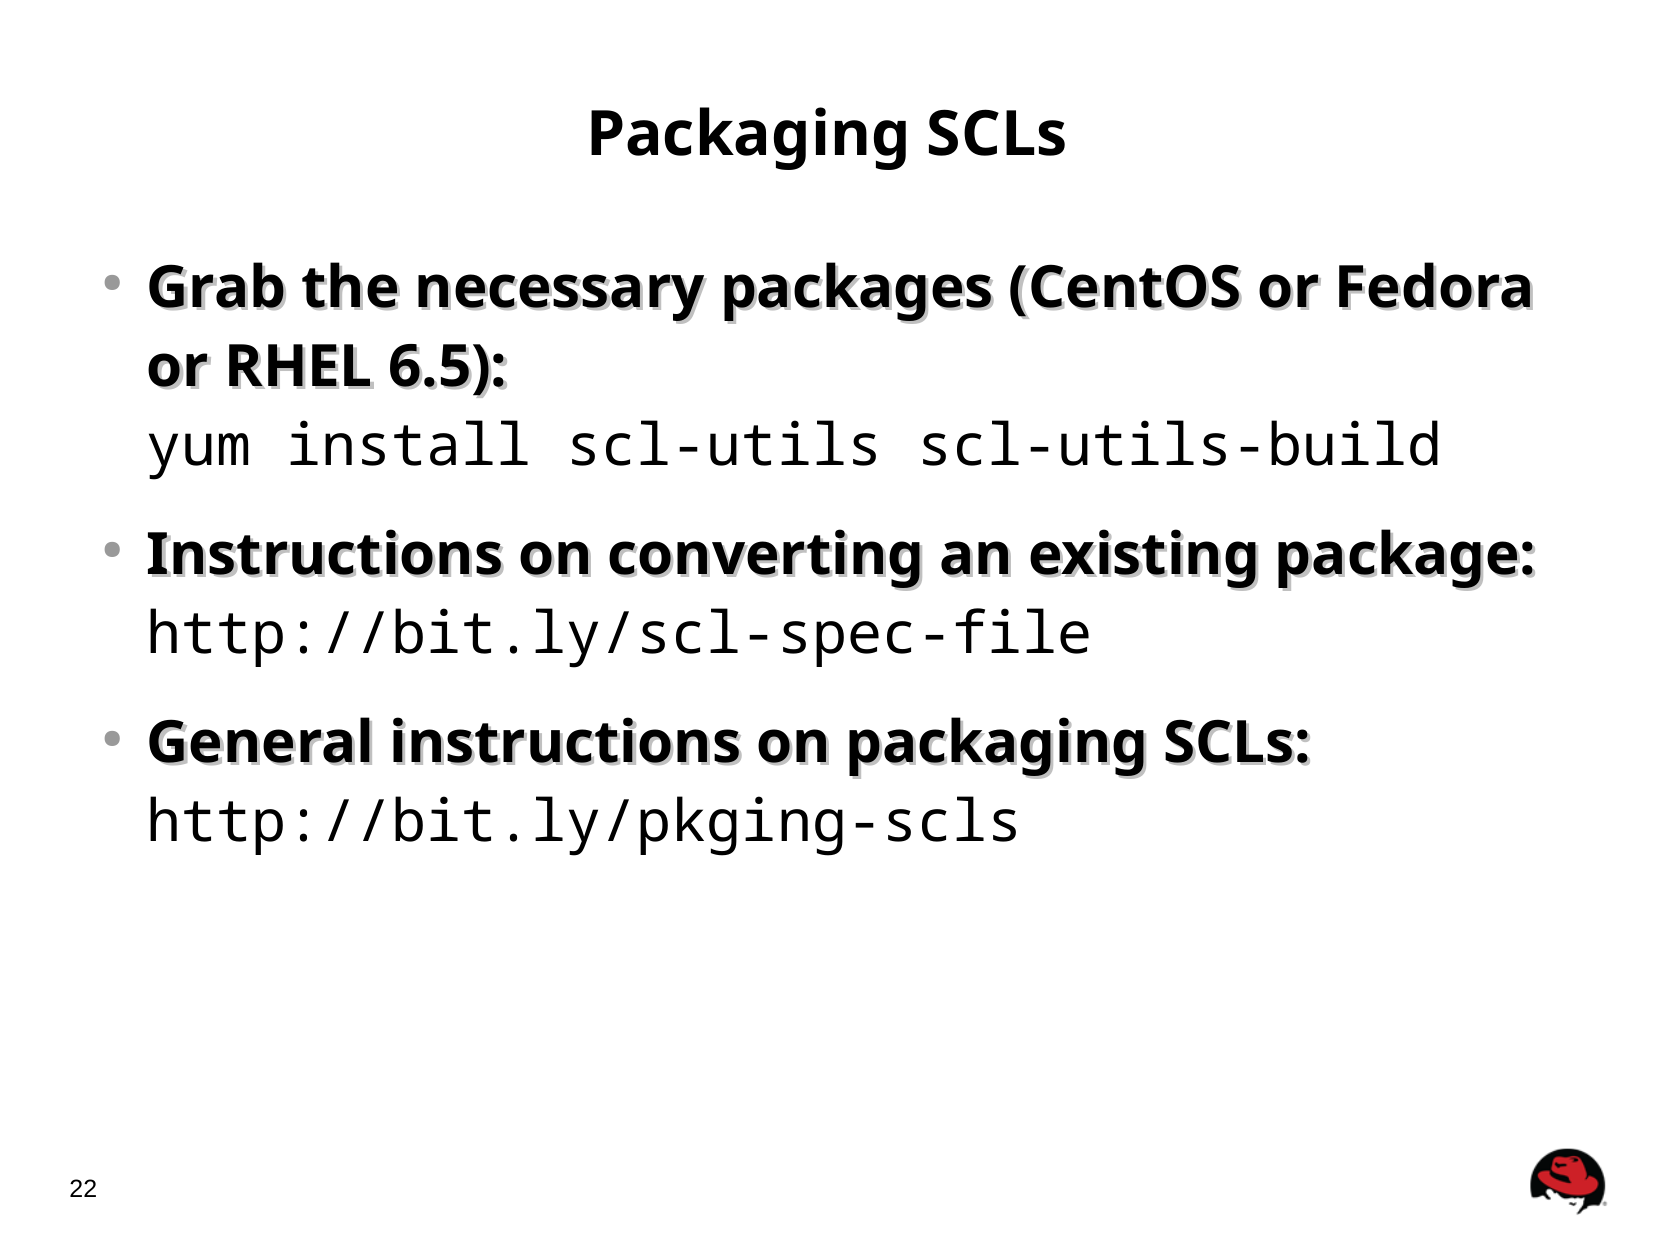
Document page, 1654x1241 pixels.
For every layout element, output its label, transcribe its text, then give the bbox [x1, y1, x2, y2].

list Grab the necessary packages (CentOS or Fedora or RHEL 6.5): yum install scl-utils scl-utils-build Instructions on converting an existing package: http://bit.ly/scl-spec-file General instructions on packaging SCLs: http://bit.ly/pkging-scls [86, 244, 1576, 1039]
title Packaging SCLs [82, 37, 1571, 226]
picture [1529, 1146, 1613, 1224]
